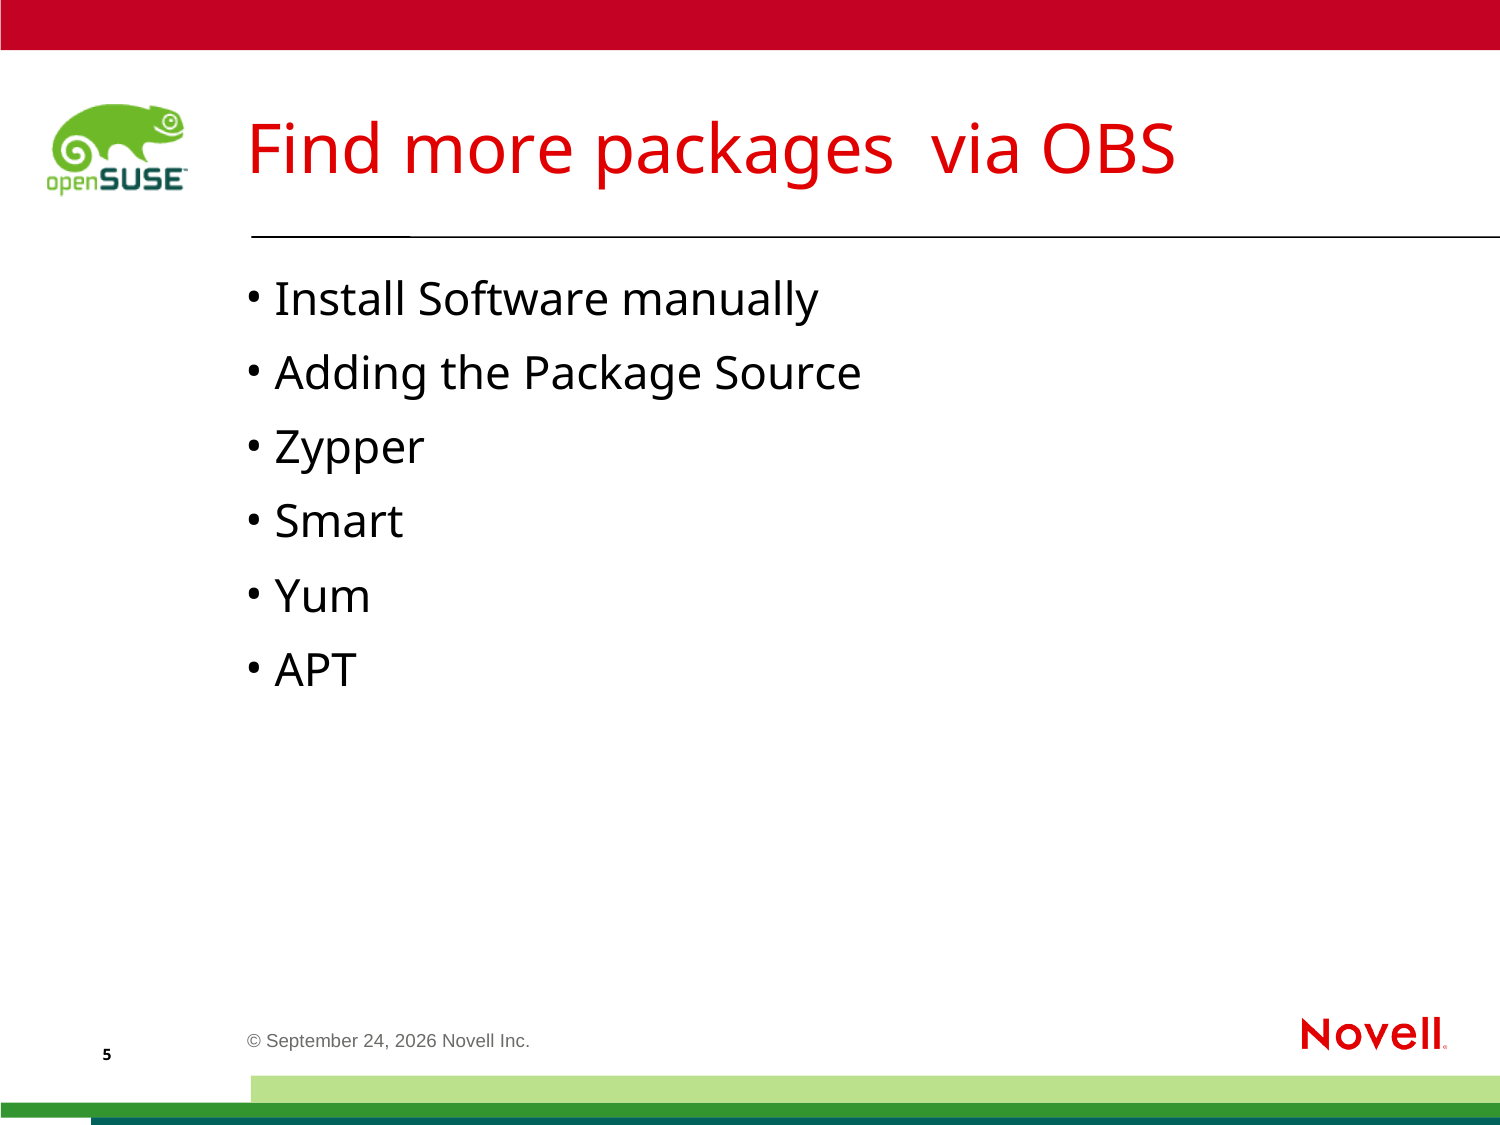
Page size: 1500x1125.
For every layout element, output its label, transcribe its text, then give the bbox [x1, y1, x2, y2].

title Find more packages via OBS [246, 55, 1409, 244]
picture [47, 104, 188, 197]
list Install Software manually Adding the Package Source Zypper Smart Yum APT [245, 267, 1458, 707]
picture [1295, 1011, 1453, 1056]
